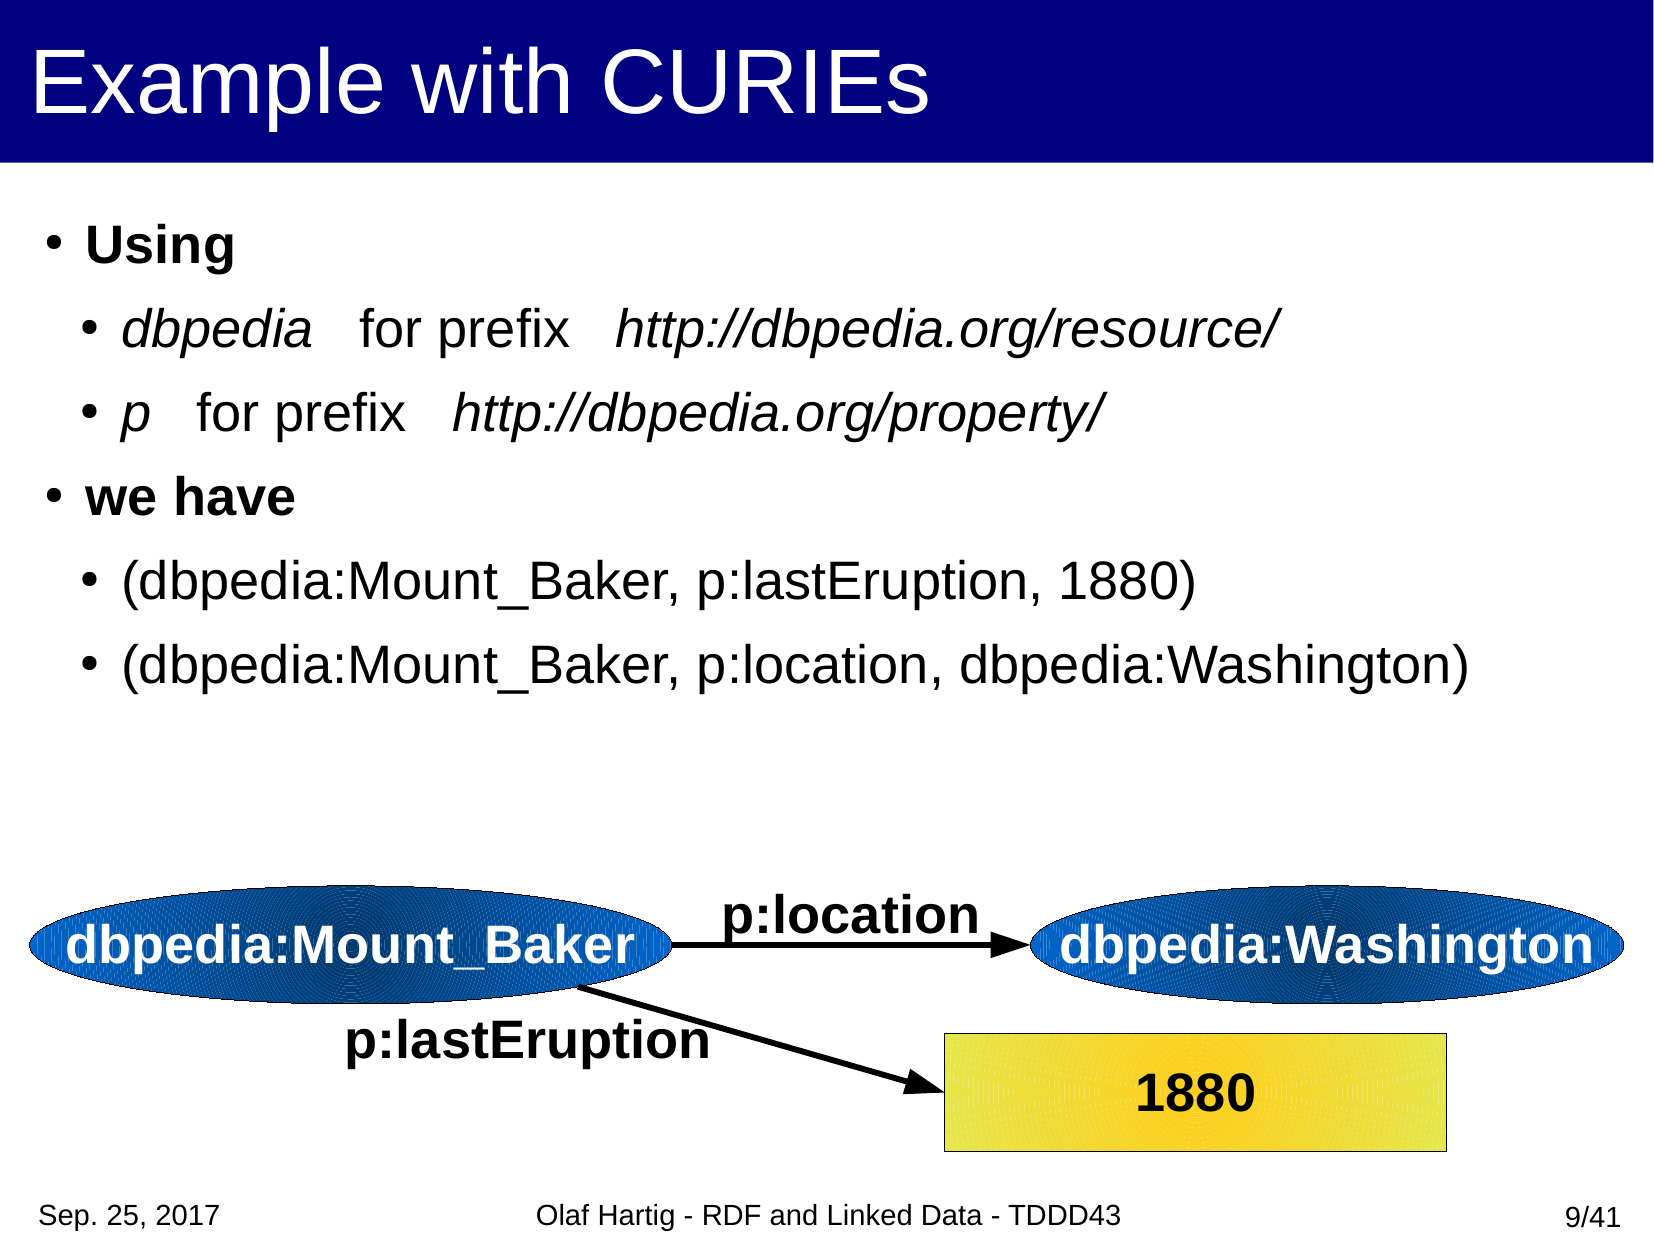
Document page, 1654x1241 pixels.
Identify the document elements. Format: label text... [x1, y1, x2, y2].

text_box Using dbpedia for prefix http://dbpedia.org/resource/ p for prefix http://dbpedia.org/property/ we have (dbpedia:Mount_Baker, p:lastEruption, 1880) (dbpedia:Mount_Baker, p:location, dbpedia:Washington) [29, 206, 1625, 703]
text_box dbpedia:Mount_Baker [29, 885, 672, 1004]
text_box dbpedia:Washington [1030, 885, 1624, 1004]
title Example with CURIEs [0, 0, 1654, 163]
text_box 1880 [944, 1033, 1447, 1152]
